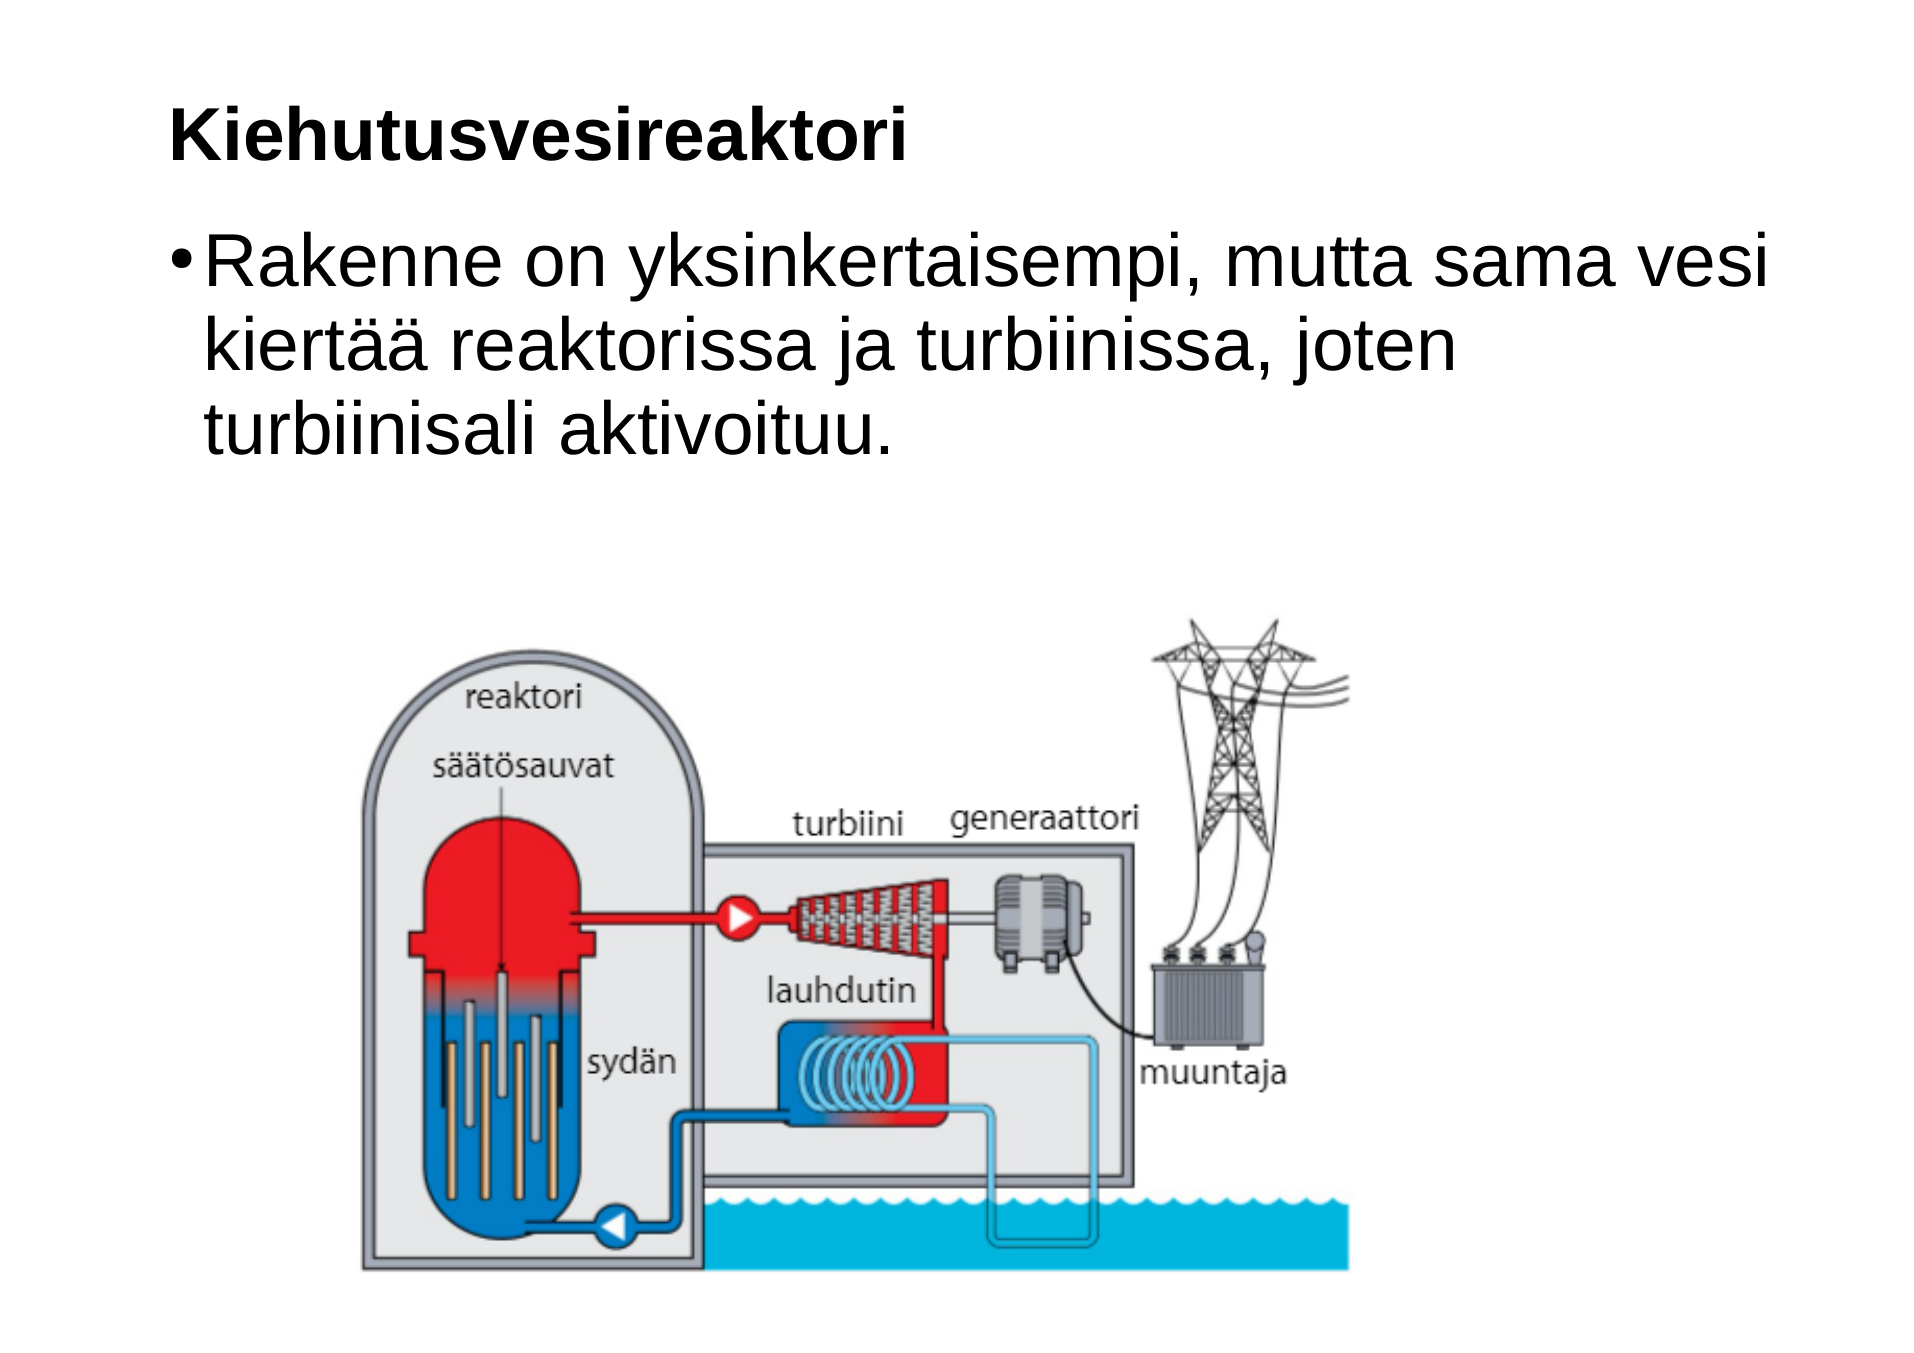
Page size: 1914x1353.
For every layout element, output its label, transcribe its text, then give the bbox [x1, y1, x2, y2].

picture [288, 519, 1371, 1316]
text_box Kiehutusvesireaktori Rakenne on yksinkertaisempi, mutta sama vesi kiertää reaktorissa ja turbiinissa, joten turbiinisali aktivoituu. [153, 84, 1808, 478]
